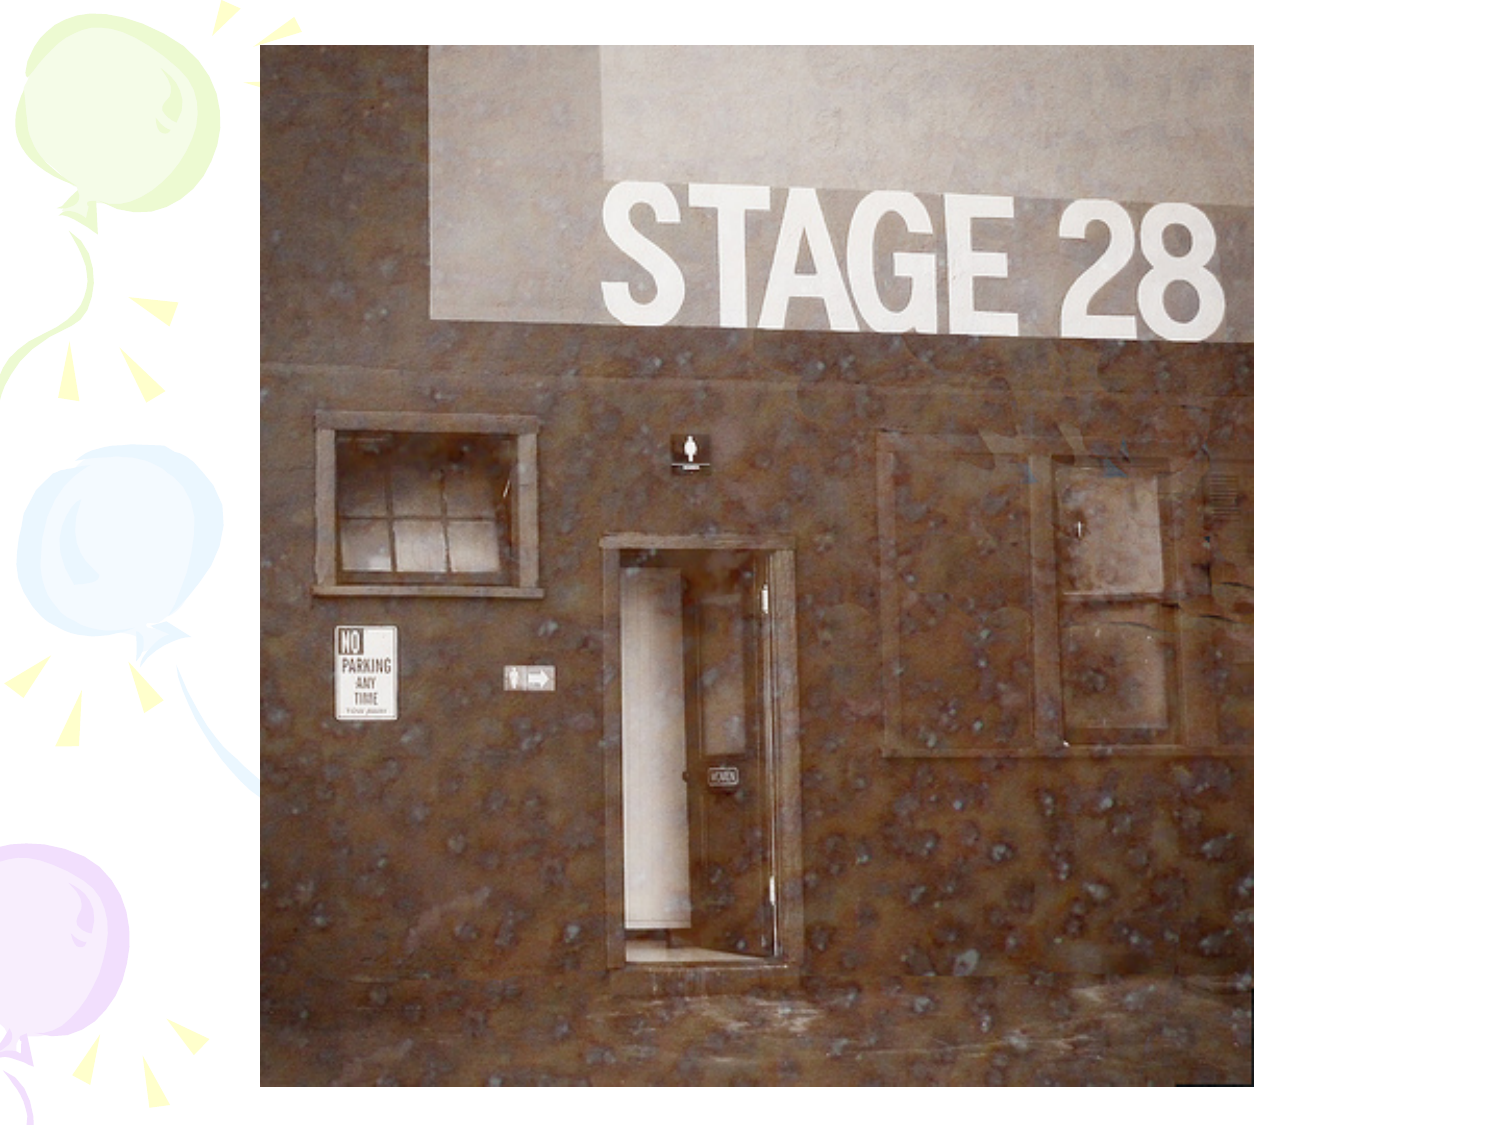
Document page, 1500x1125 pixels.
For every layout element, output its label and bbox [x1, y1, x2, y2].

picture [260, 45, 1254, 1087]
